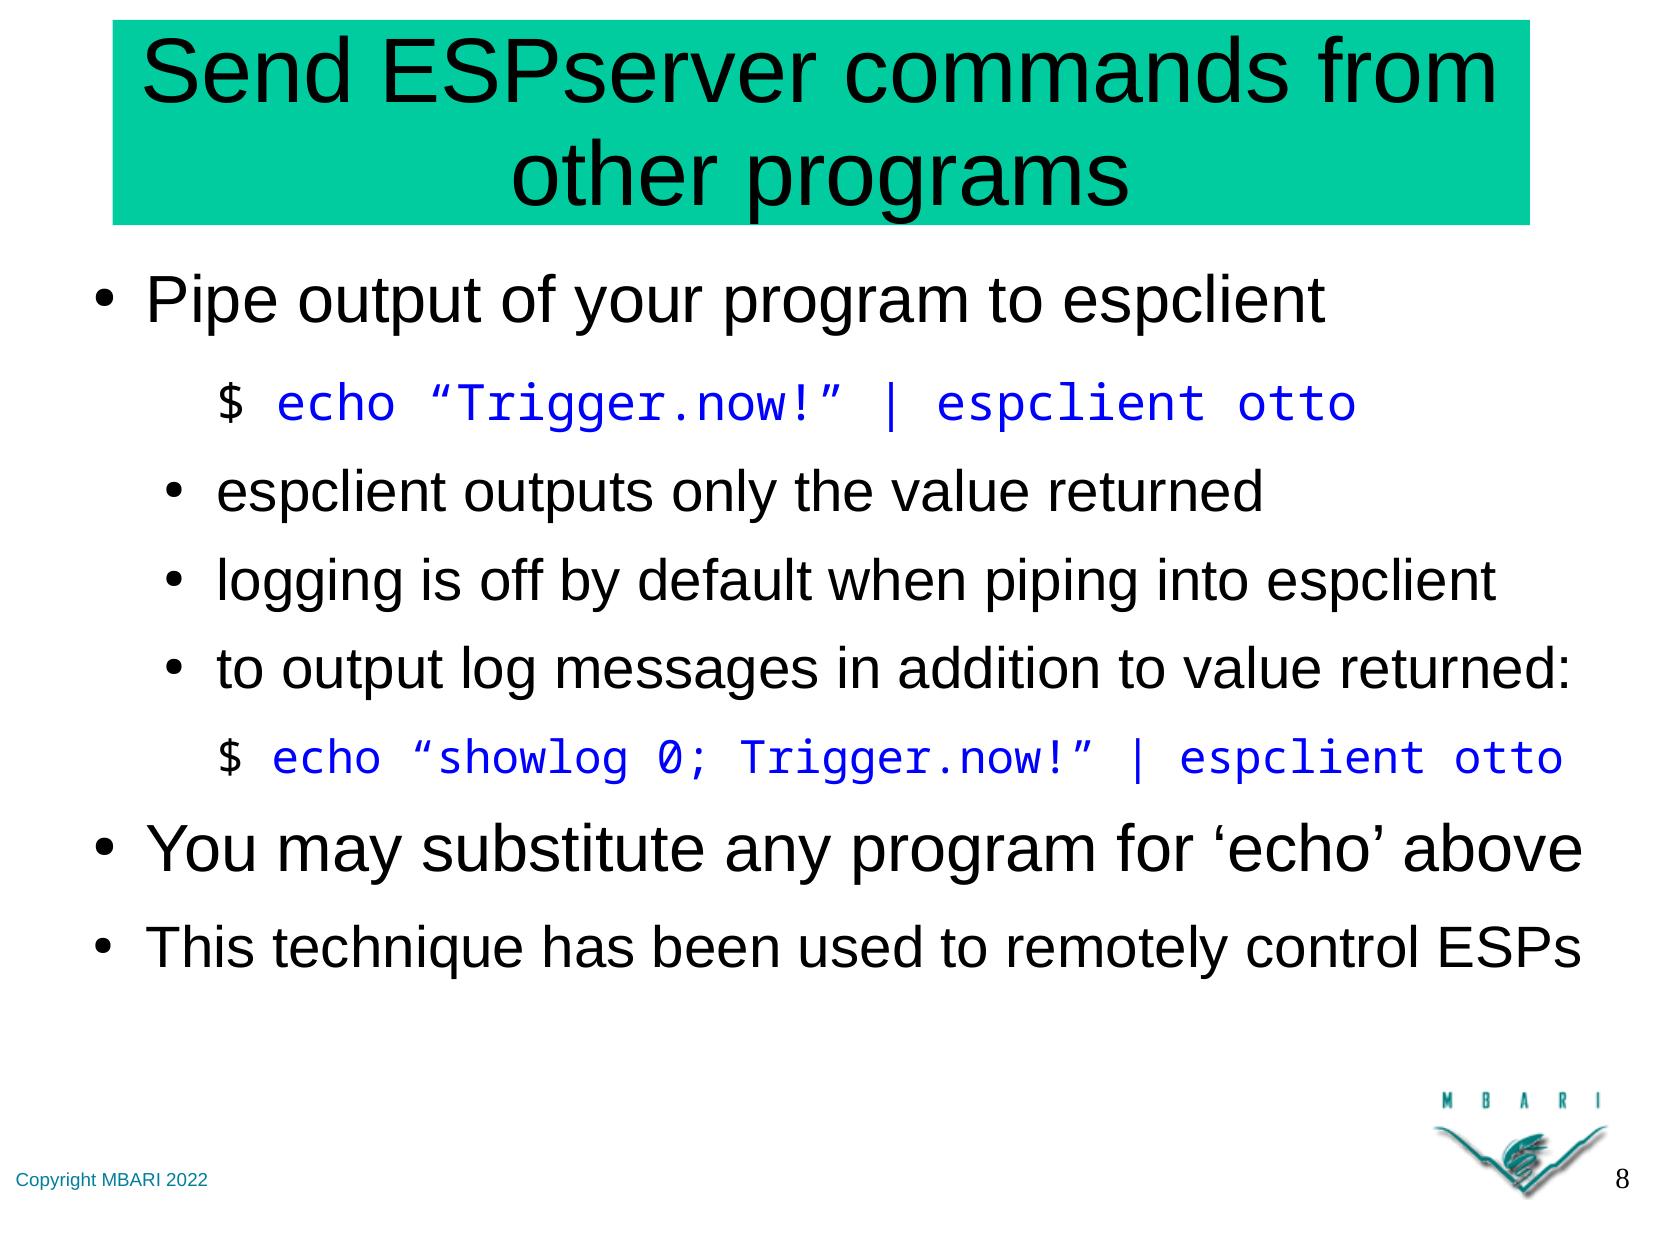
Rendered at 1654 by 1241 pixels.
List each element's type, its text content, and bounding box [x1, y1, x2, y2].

picture [1426, 1091, 1613, 1200]
title Send ESPserver commands from other programs [112, 19, 1530, 226]
list Pipe output of your program to espclient $ echo “Trigger.now!” | espclient otto espclient outputs only the value returned logging is off by default when piping into espclient to output log messages in addition to value returned: $ echo “showlog 0; Trigger.now!” | espclient otto You may substitute any program for ‘echo’ above This technique has been used to remotely control ESPs [75, 262, 1651, 1013]
